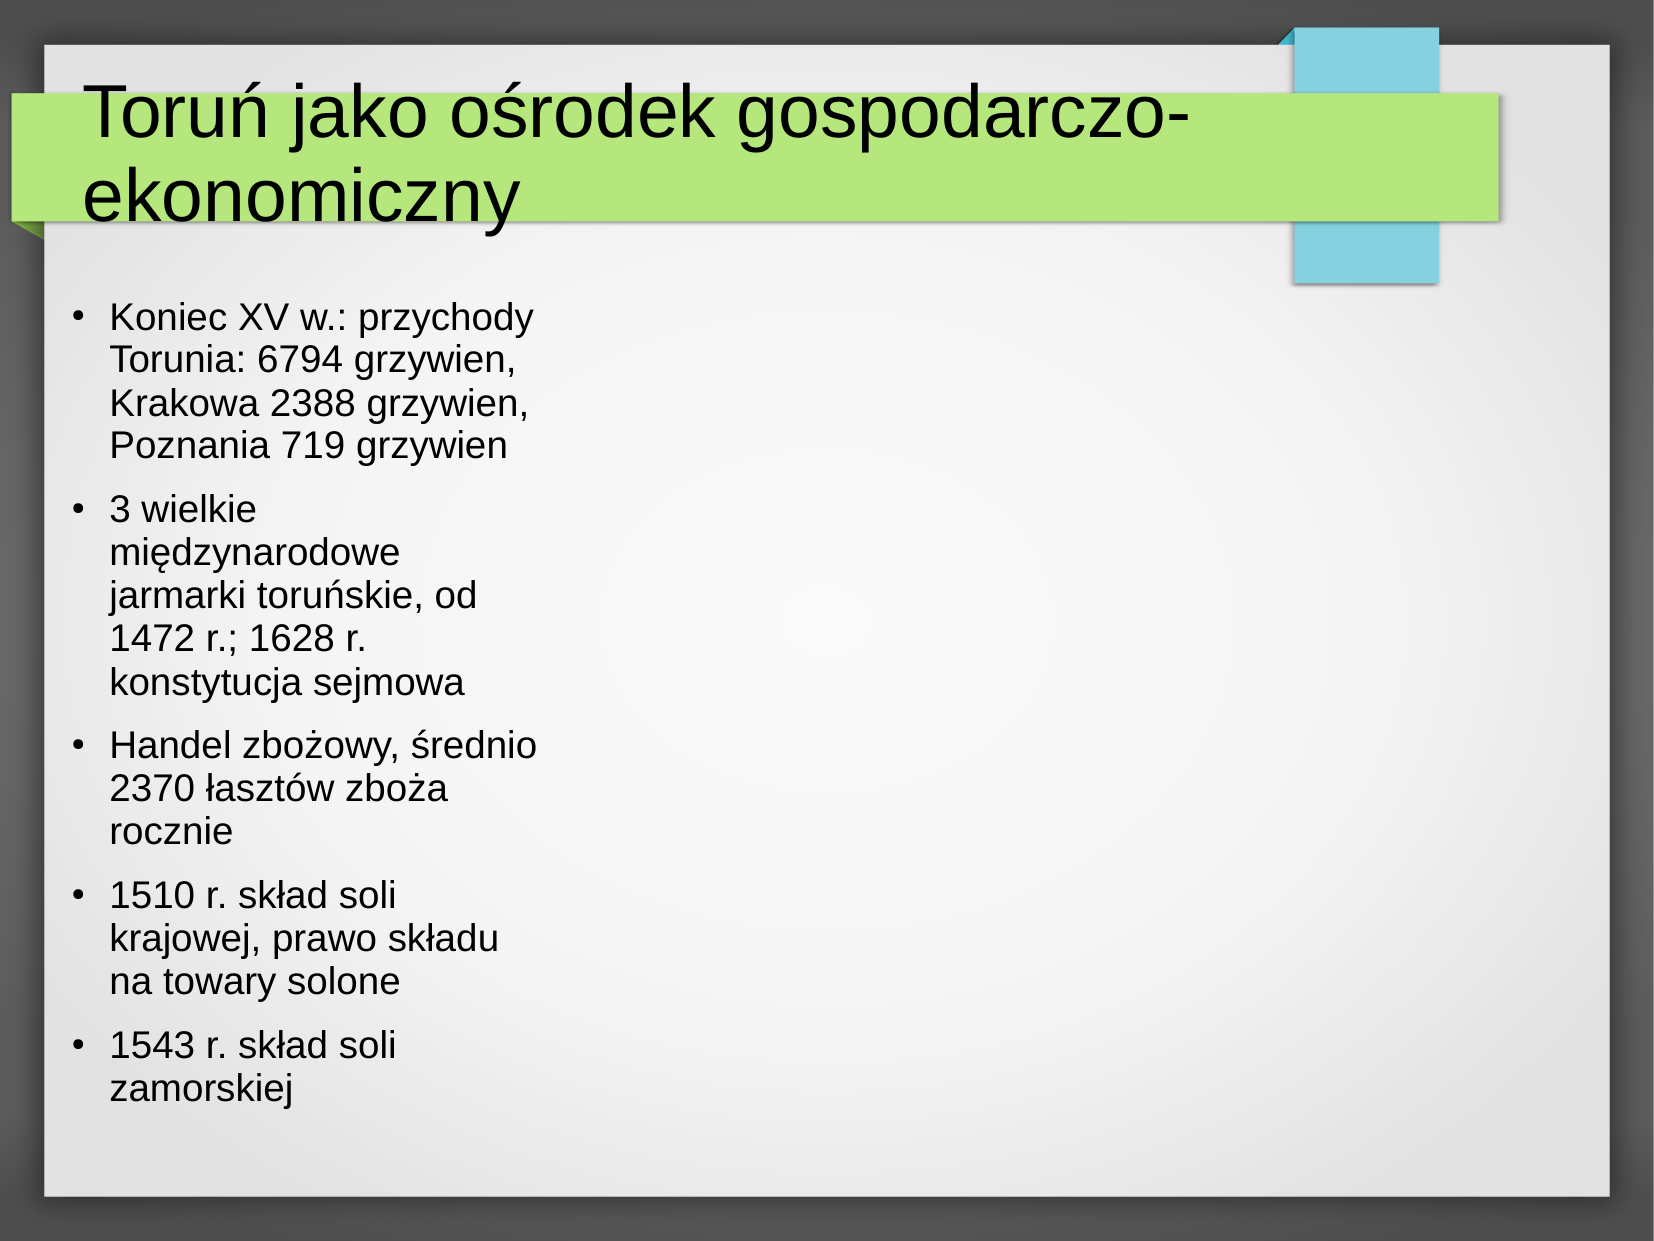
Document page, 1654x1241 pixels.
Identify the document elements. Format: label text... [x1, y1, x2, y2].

title Toruń jako ośrodek gospodarczo-ekonomiczny [82, 69, 1264, 238]
picture [0, 0, 1654, 1241]
list Koniec XV w.: przychody Torunia: 6794 grzywien, Krakowa 2388 grzywien, Poznania 719 grzywien 3 wielkie międzynarodowe jarmarki toruńskie, od 1472 r.; 1628 r. konstytucja sejmowa Handel zbożowy, średnio 2370 łasztów zboża rocznie 1510 r. skład soli krajowej, prawo składu na towary solone 1543 r. skład soli zamorskiej [59, 295, 539, 1158]
